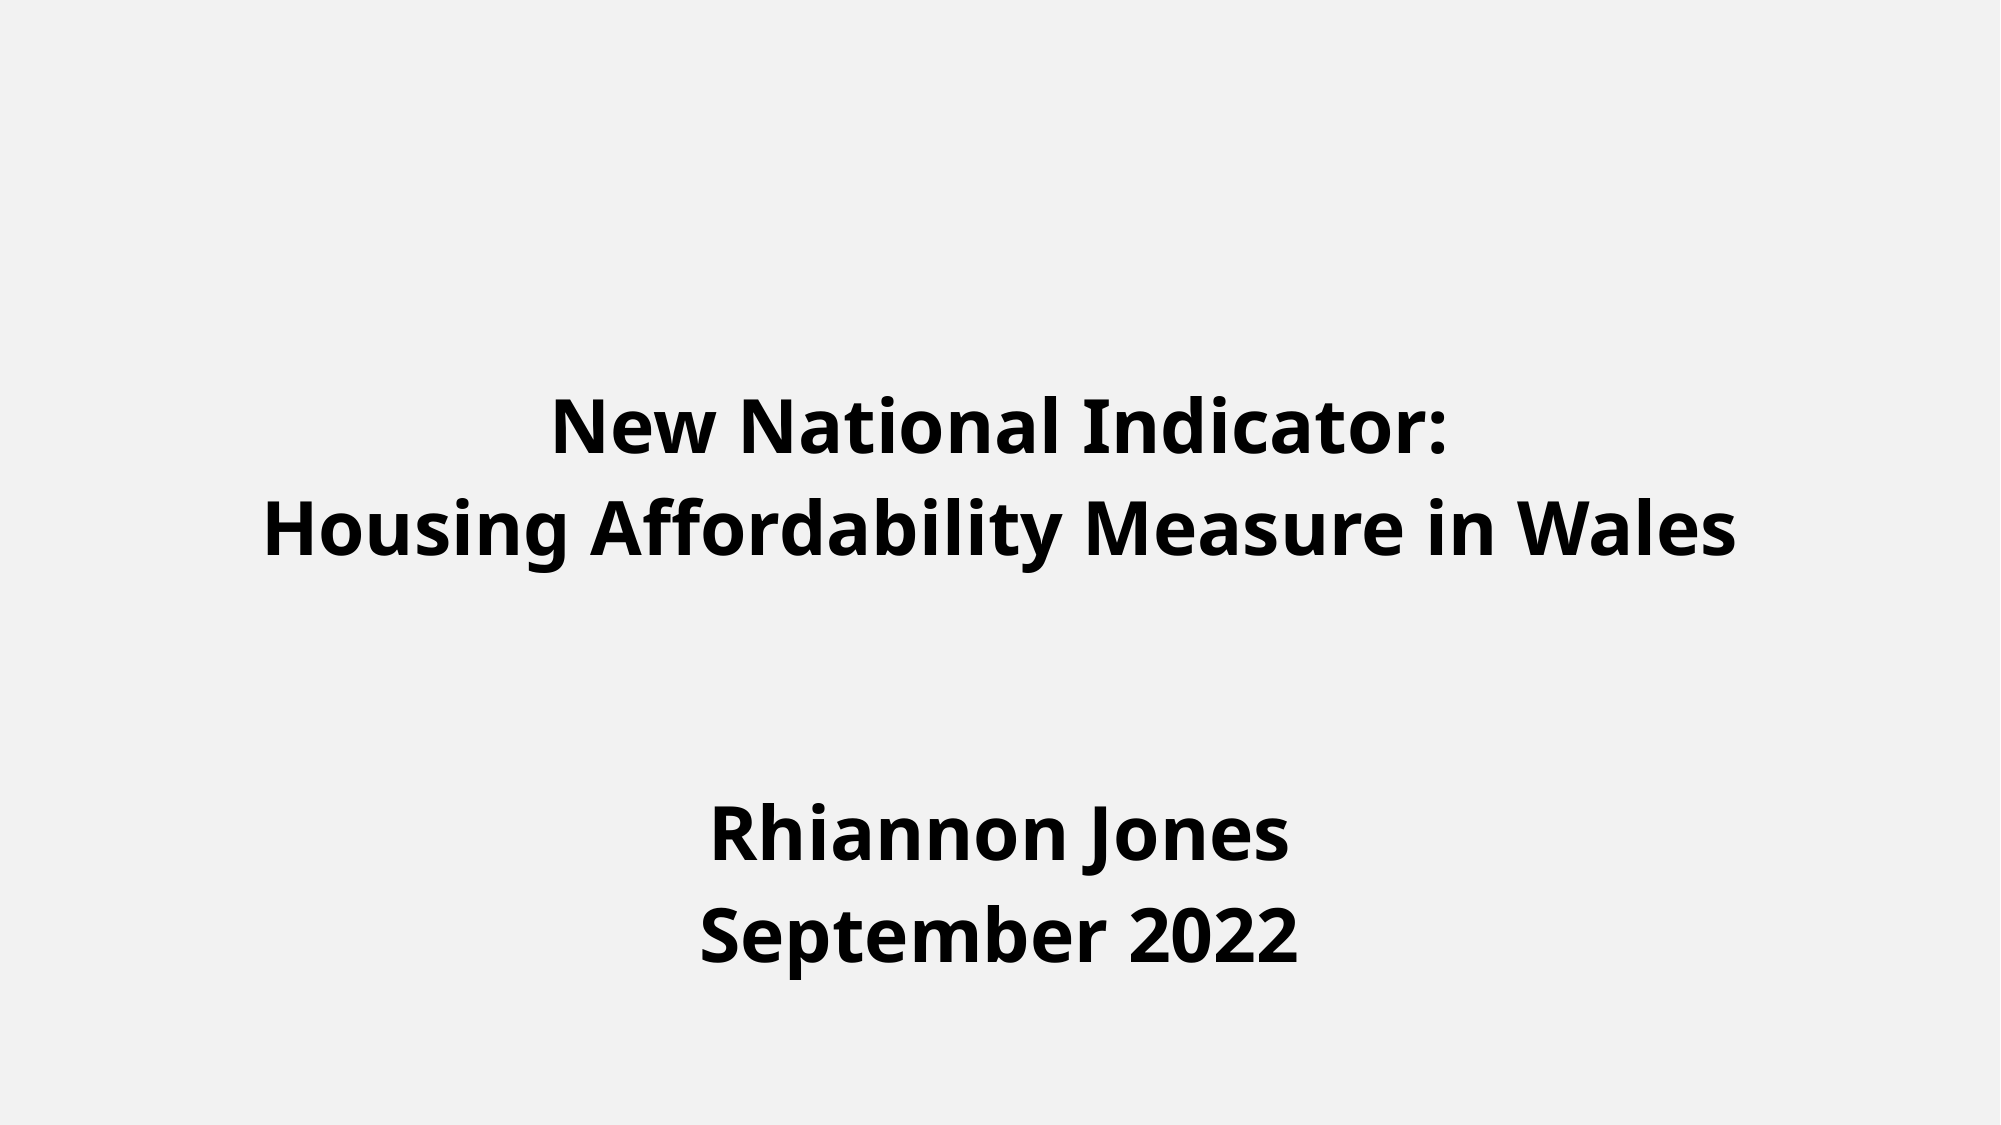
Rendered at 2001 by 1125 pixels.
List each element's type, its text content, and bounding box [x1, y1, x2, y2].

list New National Indicator: Housing Affordability Measure in Wales Rhiannon Jones September 2022 [137, 123, 1863, 1014]
